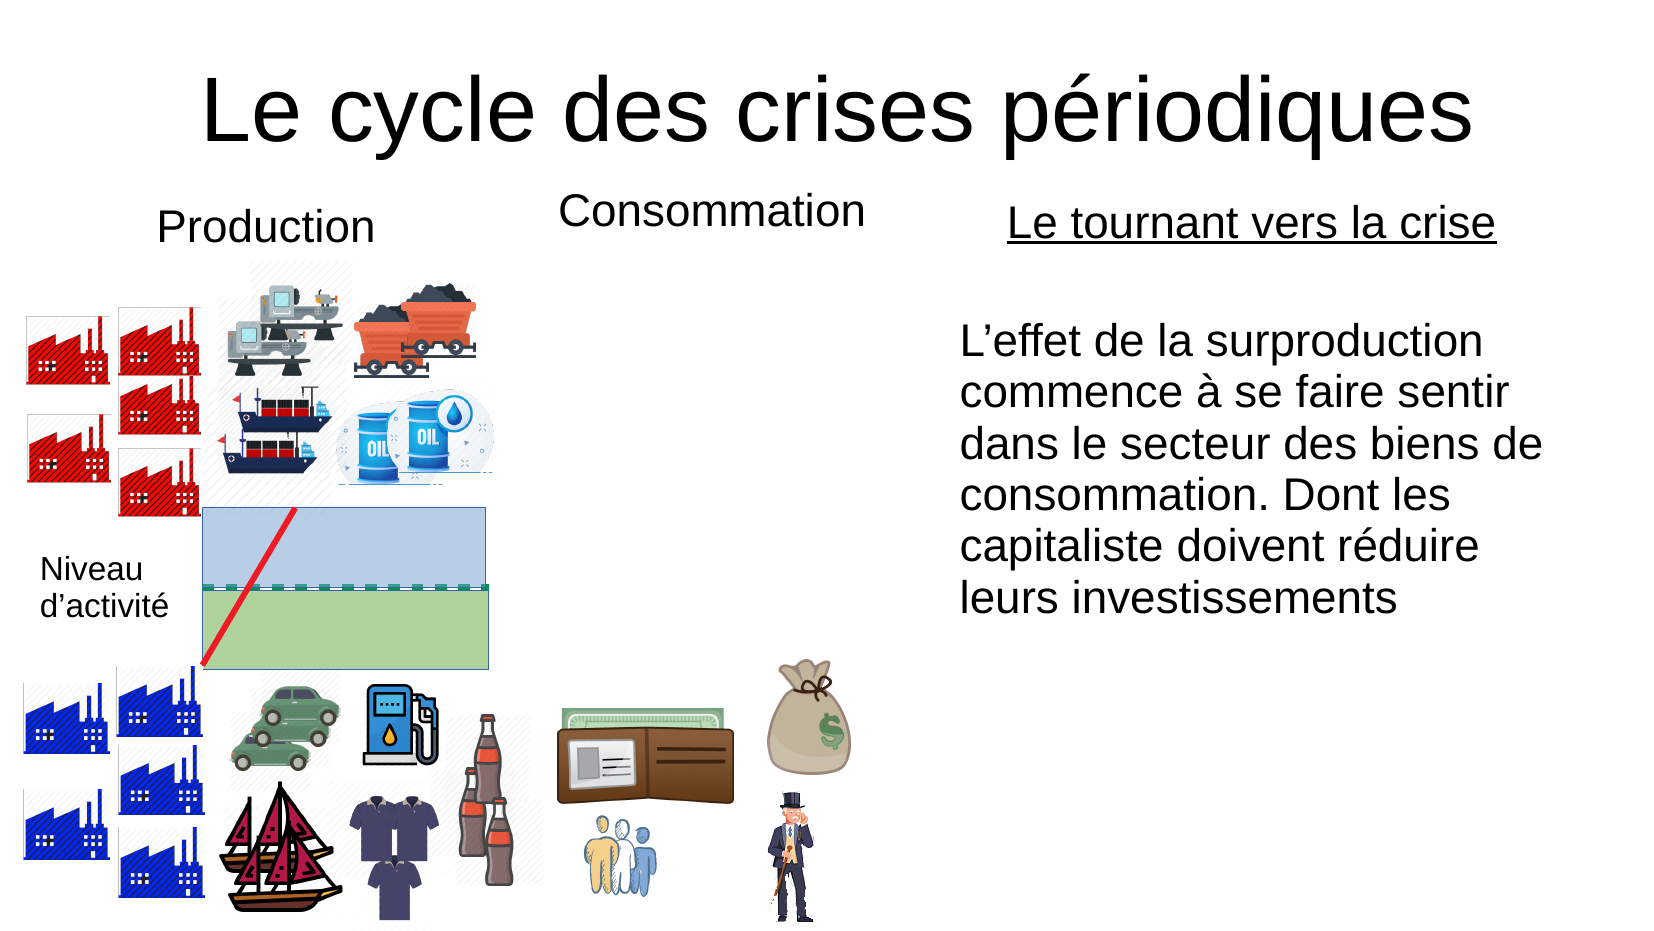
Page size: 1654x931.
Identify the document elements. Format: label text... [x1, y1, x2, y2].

text_box Le tournant vers la crise [992, 189, 1642, 272]
picture [23, 682, 110, 754]
picture [116, 665, 203, 737]
text_box Consommation [543, 177, 886, 295]
picture [767, 791, 814, 922]
picture [26, 316, 110, 386]
text_box [203, 590, 489, 670]
picture [23, 788, 110, 860]
picture [767, 659, 851, 775]
picture [215, 665, 544, 931]
picture [578, 814, 662, 899]
text_box Niveau d’activité [25, 543, 202, 643]
picture [118, 259, 497, 517]
text_box L’effet de la surproduction commence à se faire sentir dans le secteur des biens de consommation. Dont les capitaliste doivent réduire leurs investissements [944, 307, 1607, 638]
picture [557, 708, 734, 804]
text_box Production [141, 193, 402, 260]
picture [118, 744, 205, 815]
text_box [202, 507, 291, 588]
picture [118, 826, 205, 898]
text_box [202, 590, 242, 658]
picture [27, 414, 111, 483]
text_box [252, 507, 486, 588]
title Le cycle des crises périodiques [47, 7, 1630, 213]
